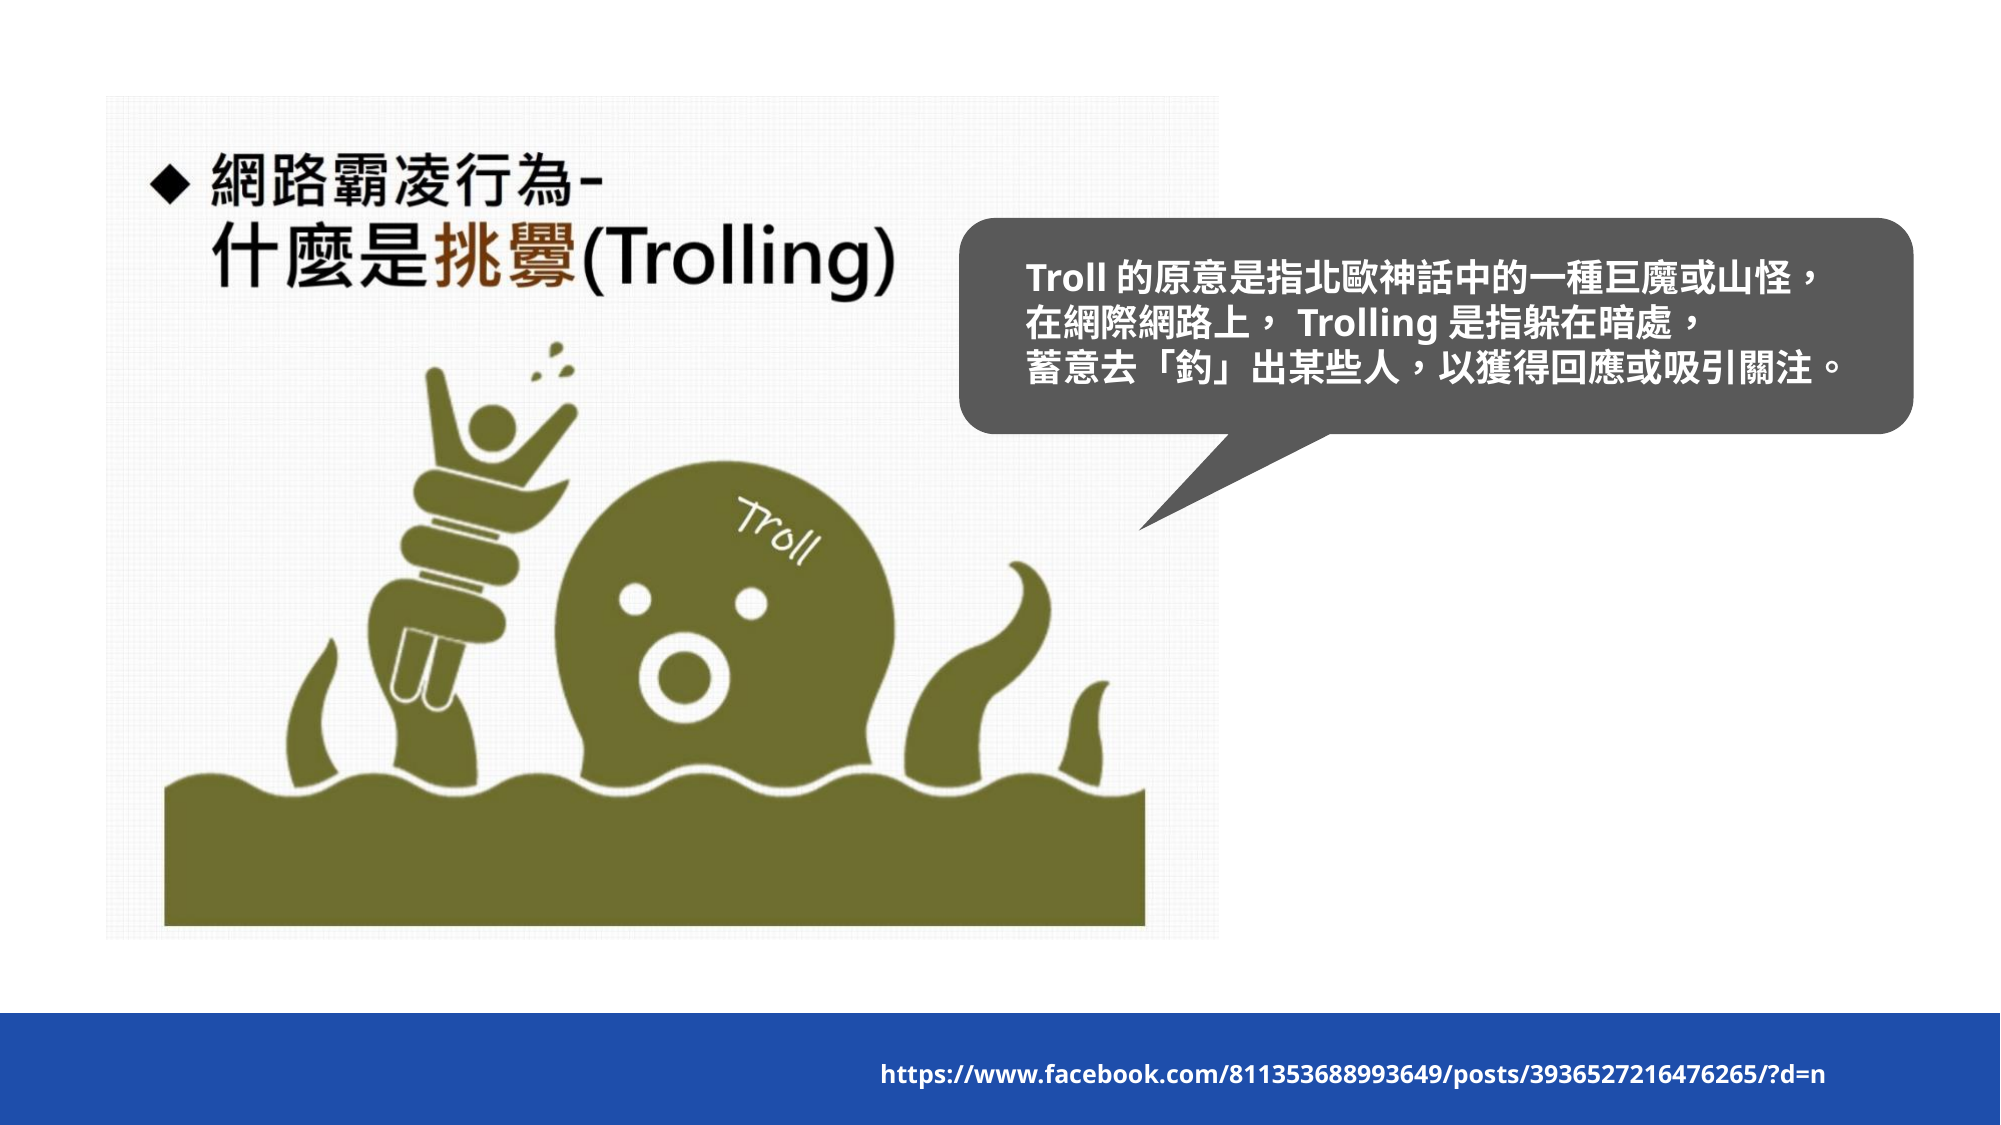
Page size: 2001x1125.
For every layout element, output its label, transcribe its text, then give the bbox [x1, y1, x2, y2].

picture [106, 96, 1219, 940]
text_box https://www.facebook.com/811353688993649/posts/3936527216476265/?d=n [865, 1051, 1843, 1096]
text_box [0, 0, 2000, 1013]
text_box Troll的原意是指北歐神話中的一種巨魔或山怪， 在網際網路上，Trolling是指躲在暗處， 蓄意去「釣」出某些人，以獲得回應或吸引關注。 [1010, 246, 1856, 398]
